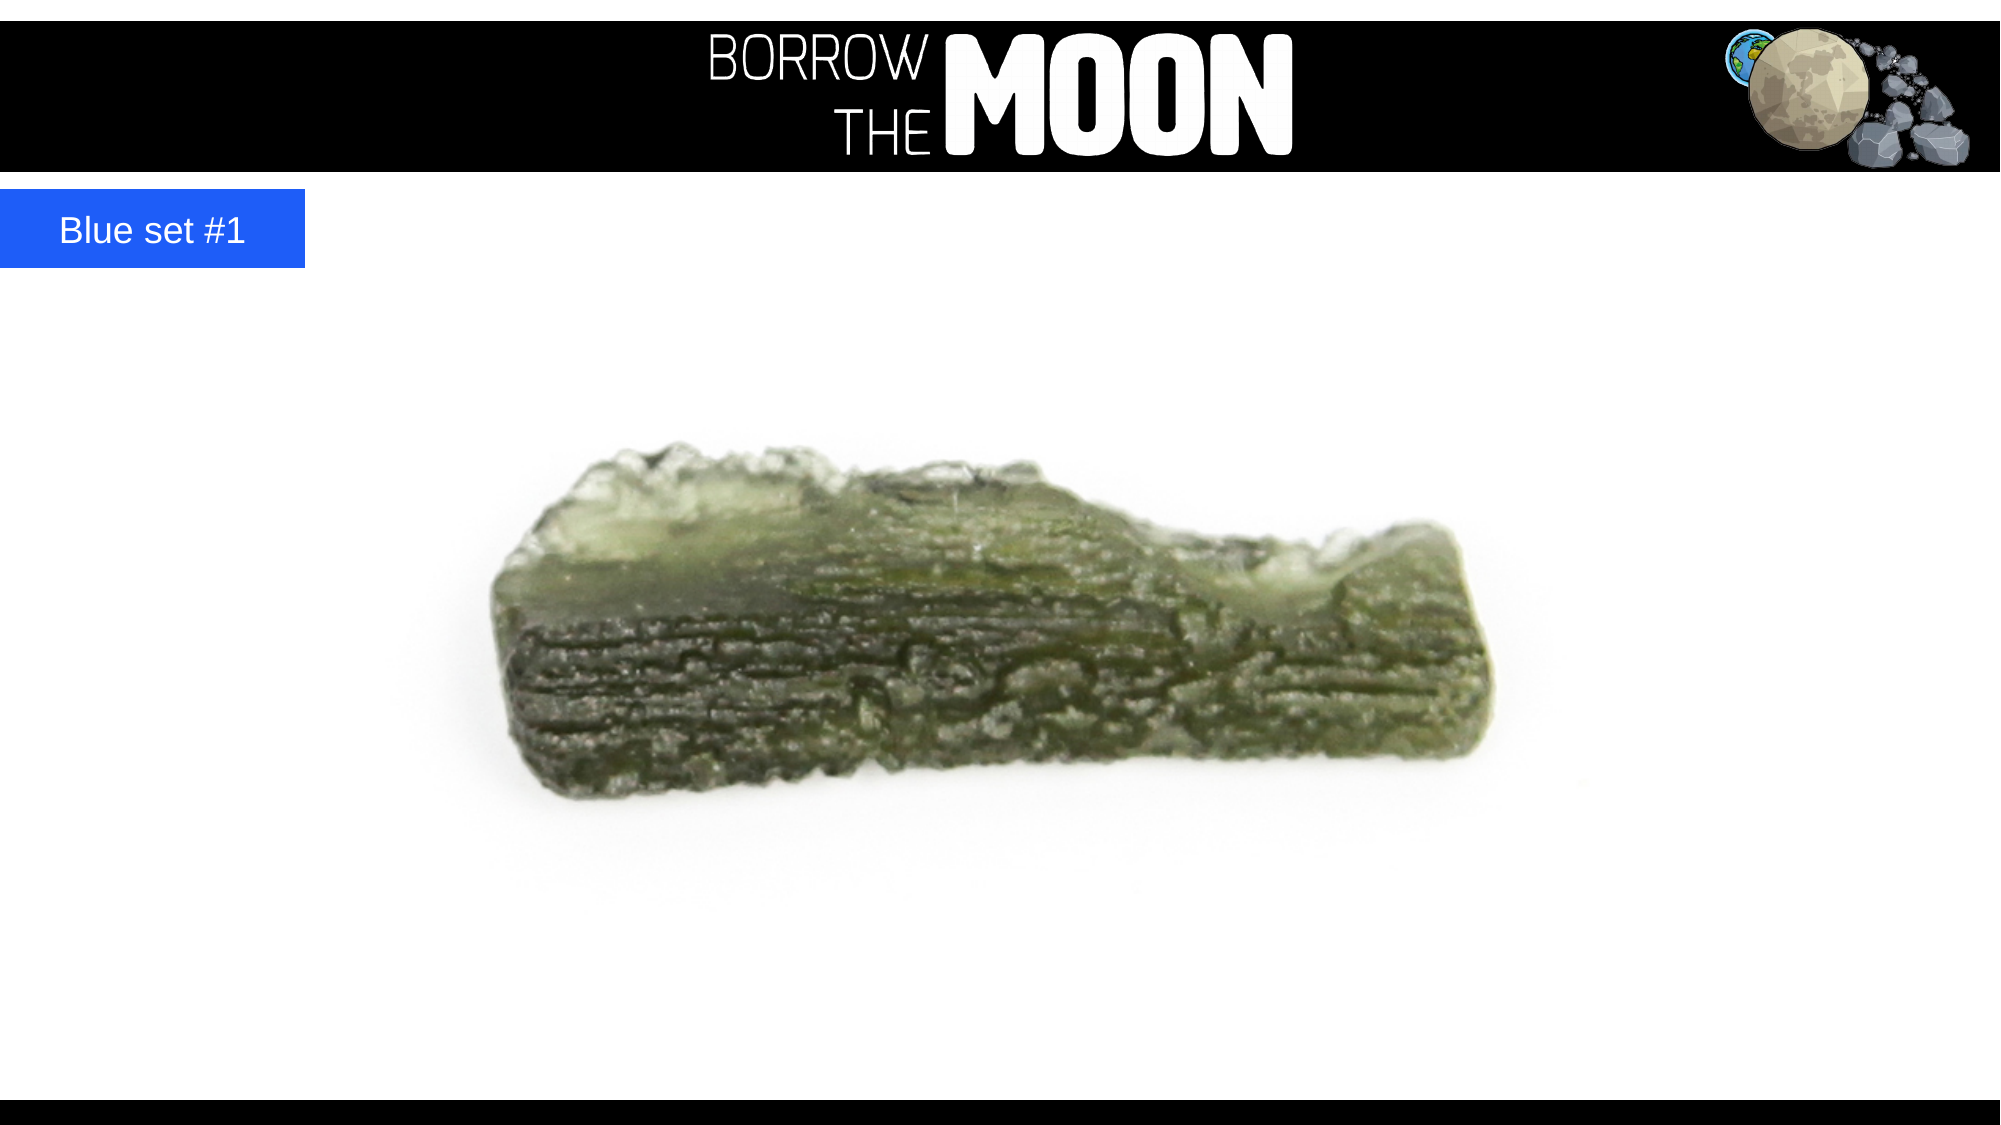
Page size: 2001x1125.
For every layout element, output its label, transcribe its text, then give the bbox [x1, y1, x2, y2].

picture [333, 189, 1667, 1078]
text_box Blue set #1 [0, 189, 305, 268]
